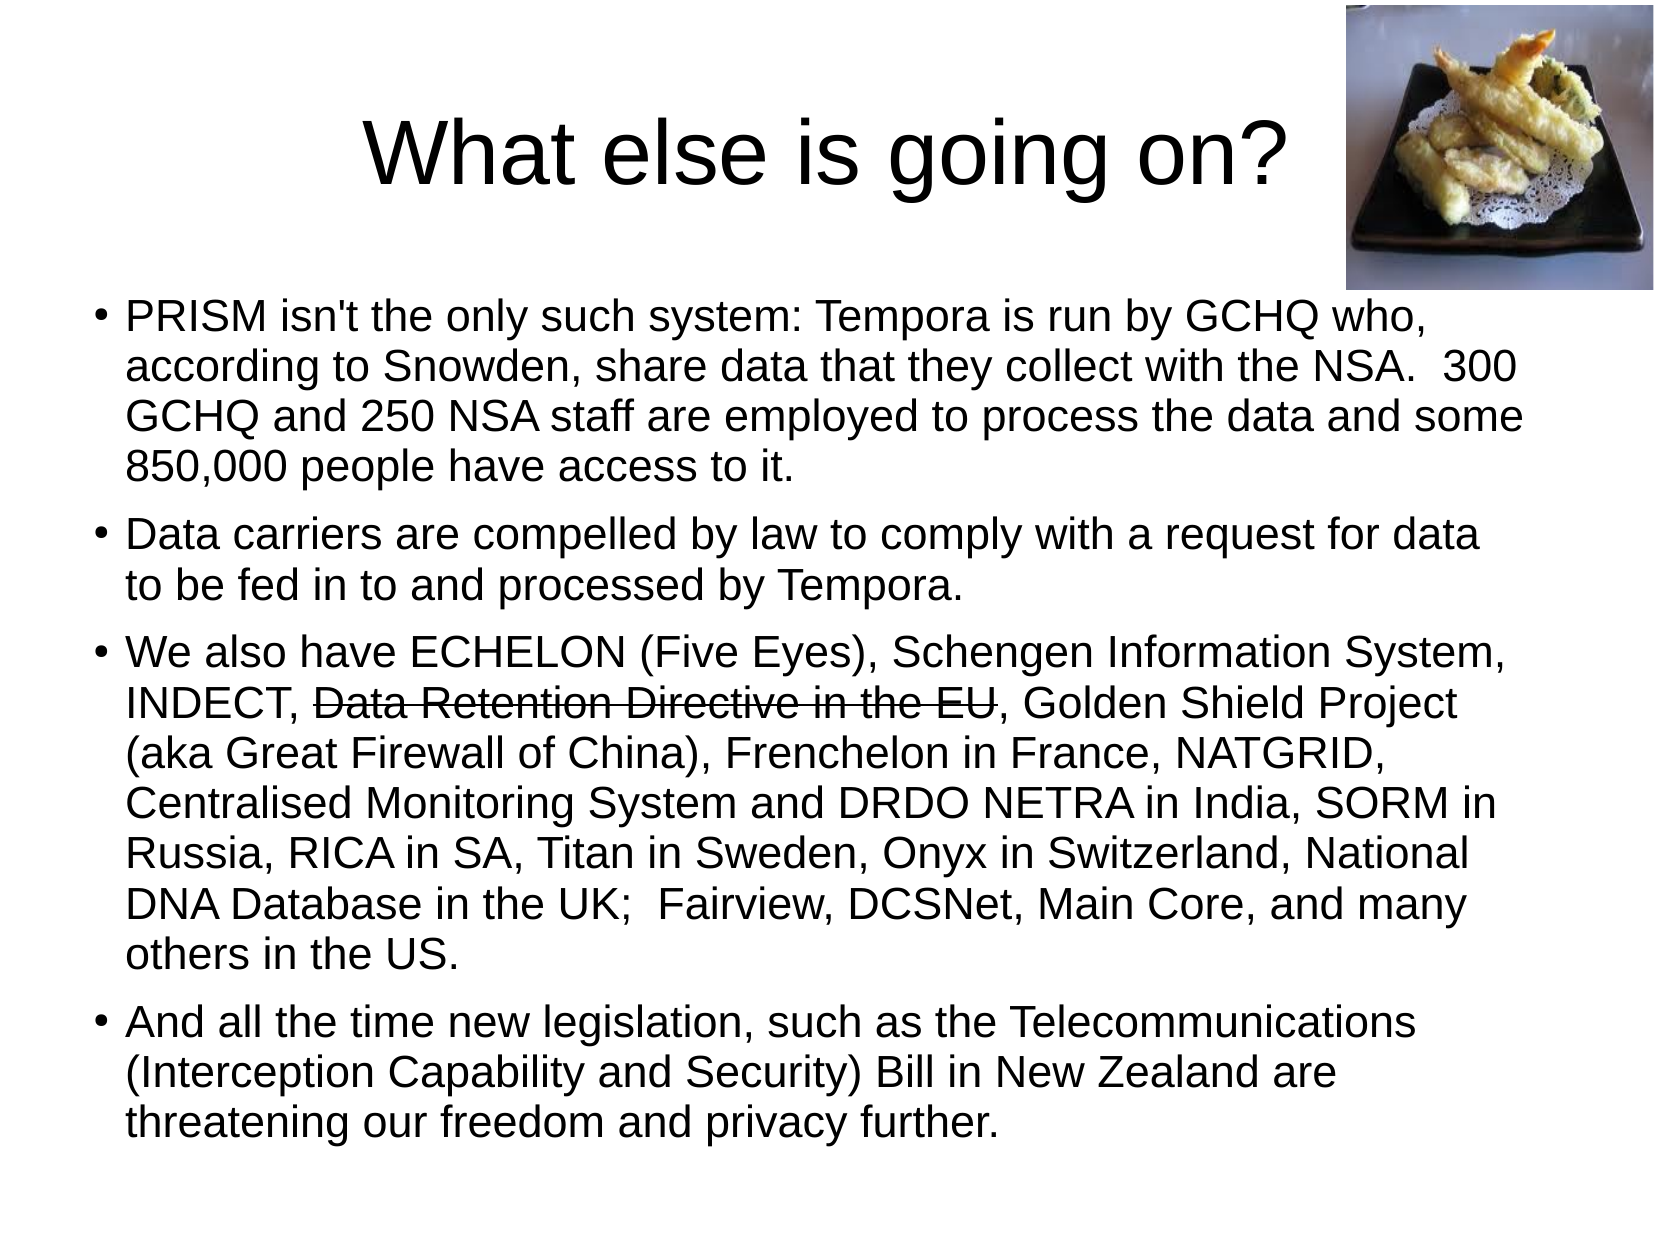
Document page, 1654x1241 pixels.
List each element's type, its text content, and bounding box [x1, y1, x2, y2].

picture [1346, 5, 1654, 290]
list PRISM isn't the only such system: Tempora is run by GCHQ who, according to Snowden, share data that they collect with the NSA. 300 GCHQ and 250 NSA staff are employed to process the data and some 850,000 people have access to it. Data carriers are compelled by law to comply with a request for data to be fed in to and processed by Tempora. We also have ECHELON (Five Eyes), Schengen Information System, INDECT, Data Retention Directive in the EU, Golden Shield Project (aka Great Firewall of China), Frenchelon in France, NATGRID, Centralised Monitoring System and DRDO NETRA in India, SORM in Russia, RICA in SA, Titan in Sweden, Onyx in Switzerland, National DNA Database in the UK; Fairview, DCSNet, Main Core, and many others in the US. And all the time new legislation, such as the Telecommunications (Interception Capability and Security) Bill in New Zealand are threatening our freedom and privacy further. [82, 290, 1530, 1161]
title What else is going on? [82, 49, 1346, 257]
